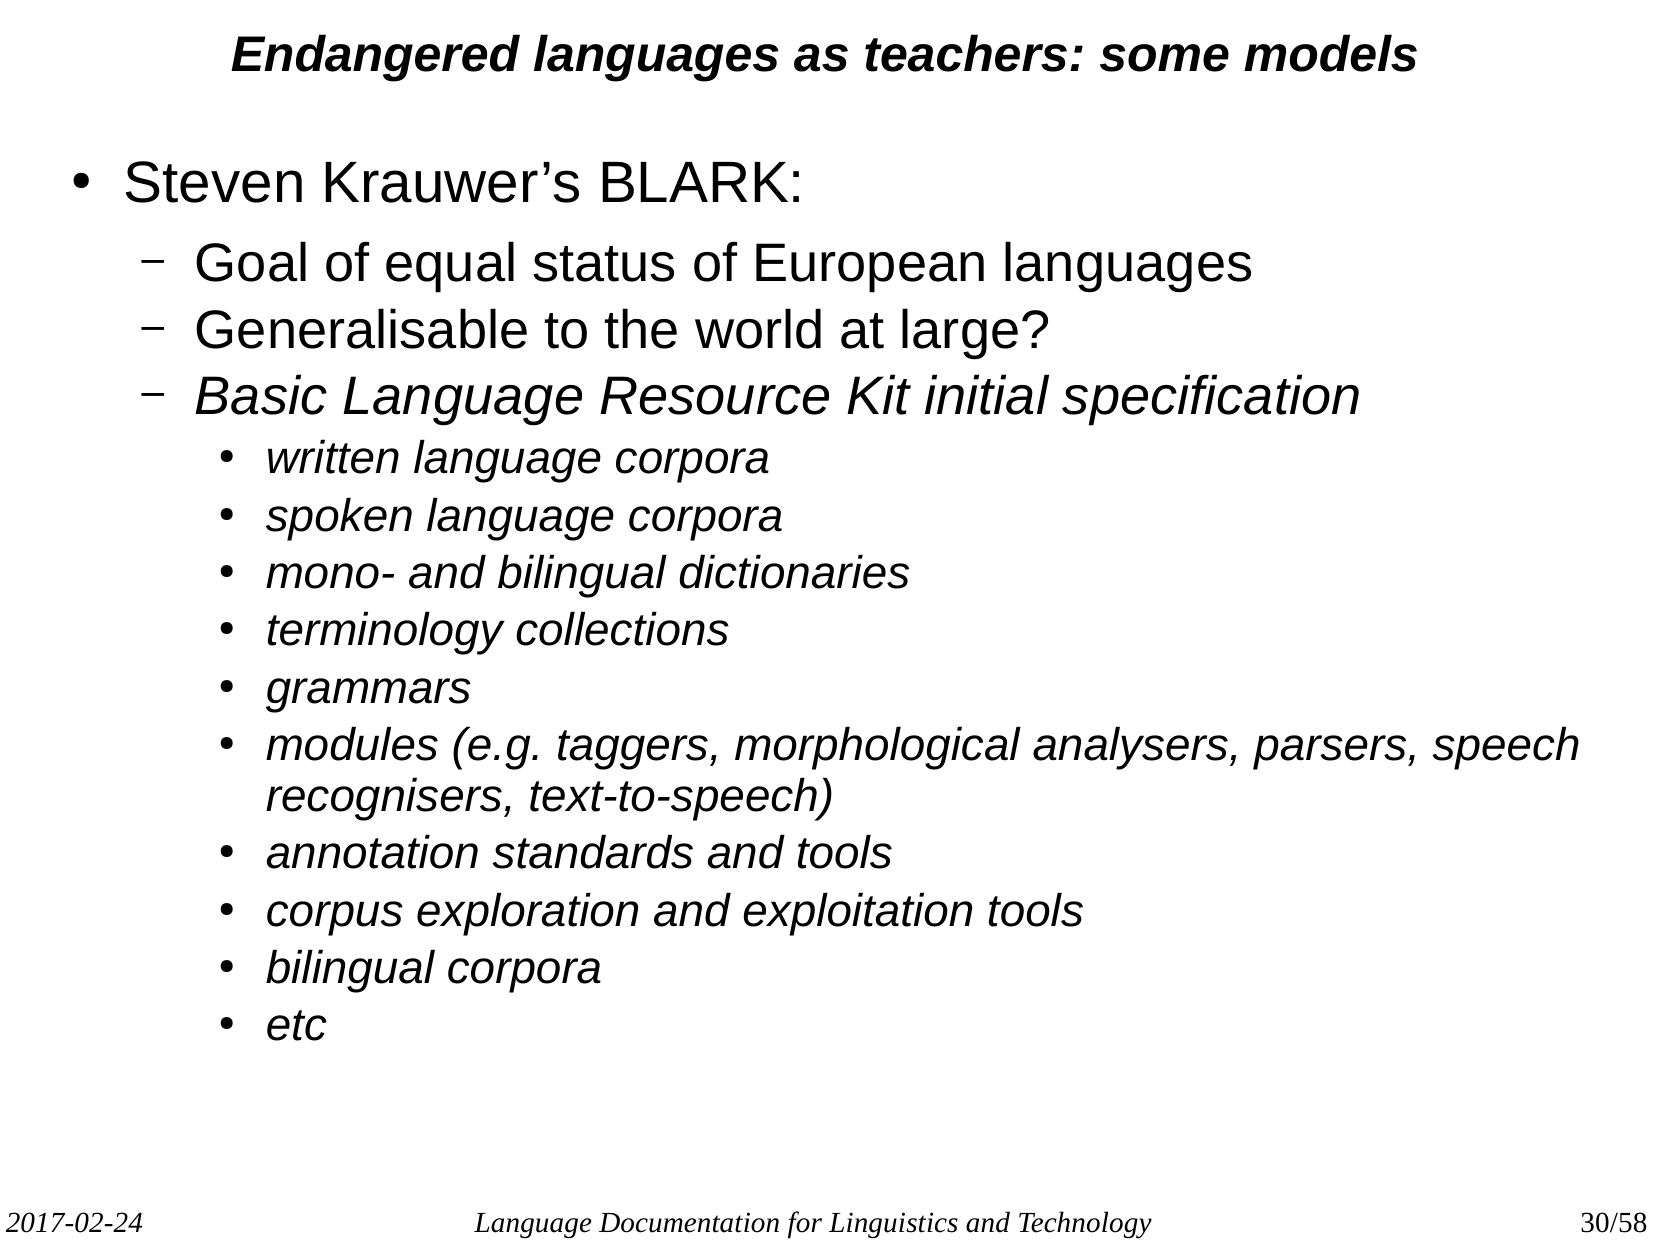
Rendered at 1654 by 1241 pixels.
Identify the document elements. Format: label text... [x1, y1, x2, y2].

title Endangered languages as teachers: some models [0, 2, 1654, 106]
list Steven Krauwer’s BLARK: Goal of equal status of European languages Generalisable to the world at large? Basic Language Resource Kit initial specification written language corpora spoken language corpora mono- and bilingual dictionaries terminology collections grammars modules (e.g. taggers, morphological analysers, parsers, speech recognisers, text-to-speech) annotation standards and tools corpus exploration and exploitation tools bilingual corpora etc [53, 150, 1651, 1141]
